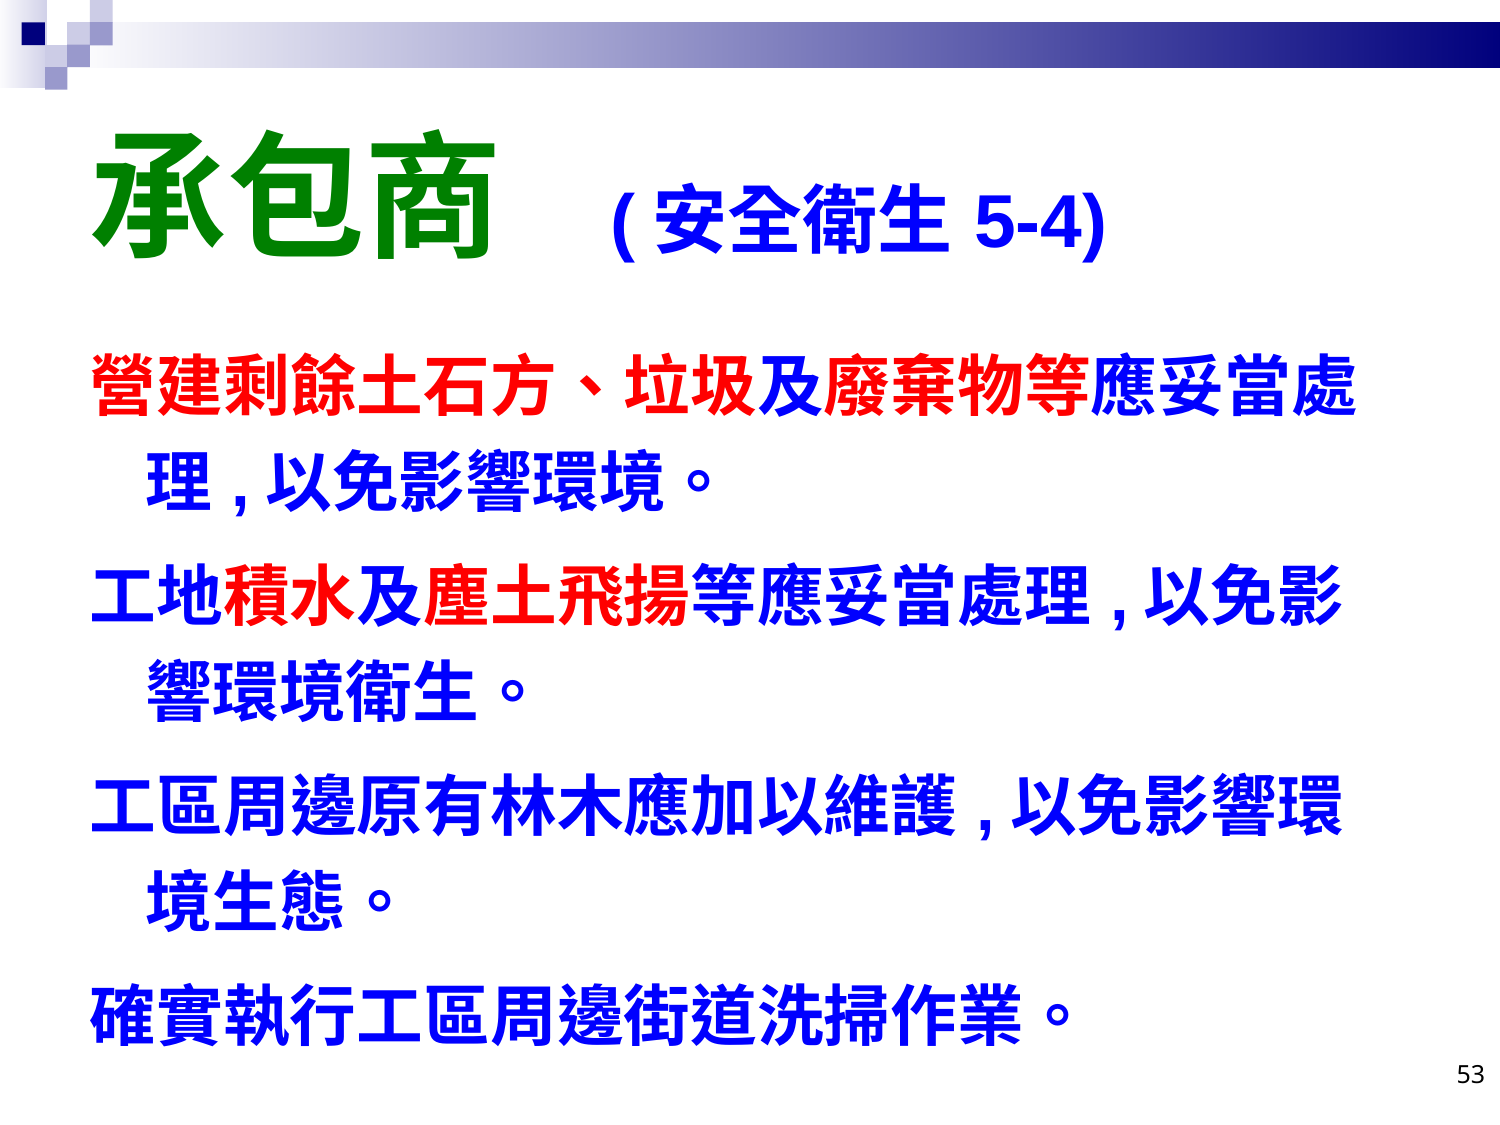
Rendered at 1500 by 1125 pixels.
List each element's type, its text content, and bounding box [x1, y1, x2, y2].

title 承包商 (安全衛生5-4) [74, 75, 1426, 300]
text_box <number> [1149, 1025, 1500, 1101]
list 營建剩餘土石方、垃圾及廢棄物等應妥當處理,以免影響環境。 工地積水及塵土飛揚等應妥當處理,以免影響環境衛生。 工區周邊原有林木應加以維護,以免影響環境生態。 確實執行工區周邊街道洗掃作業。 [74, 324, 1426, 964]
